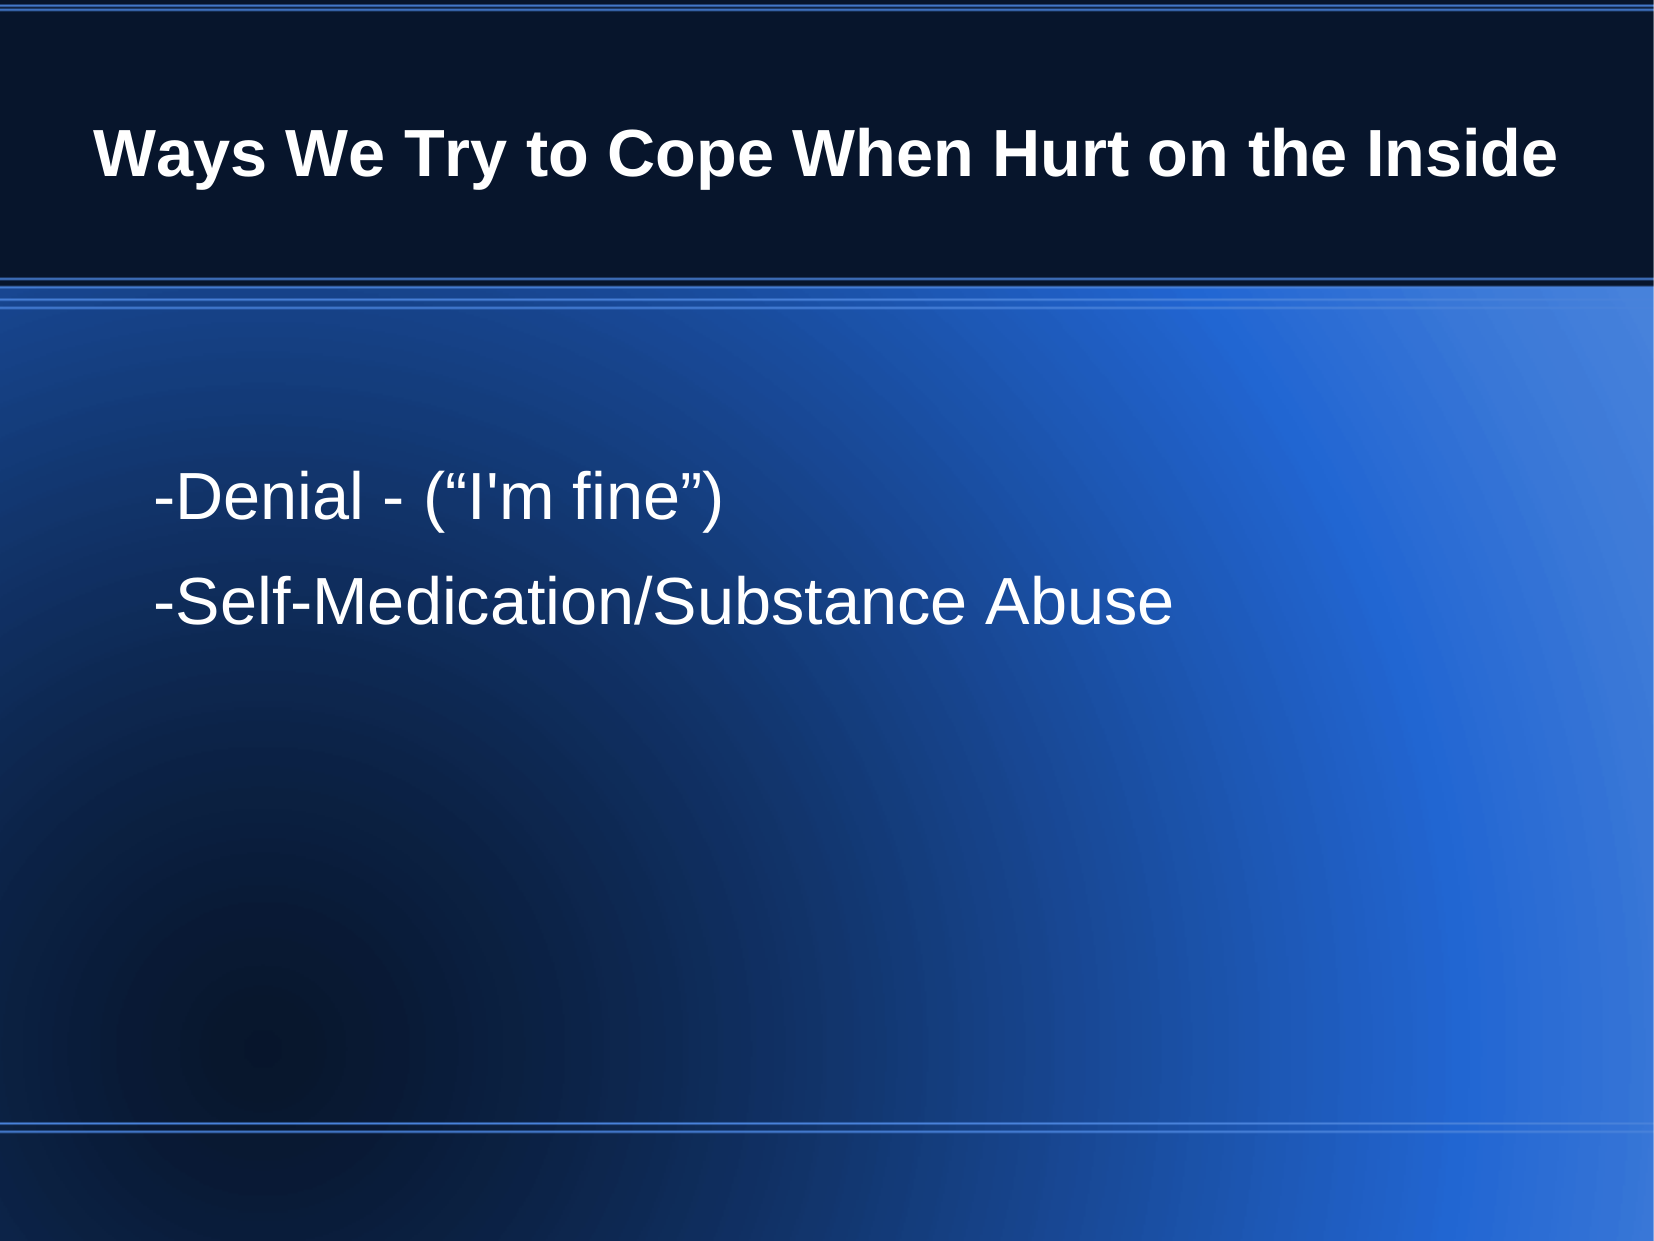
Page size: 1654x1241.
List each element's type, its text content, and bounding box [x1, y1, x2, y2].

list -Denial - (“I'm fine”) -Self-Medication/Substance Abuse [82, 355, 1571, 1058]
title Ways We Try to Cope When Hurt on the Inside [82, 49, 1571, 257]
picture [0, 0, 1654, 1241]
